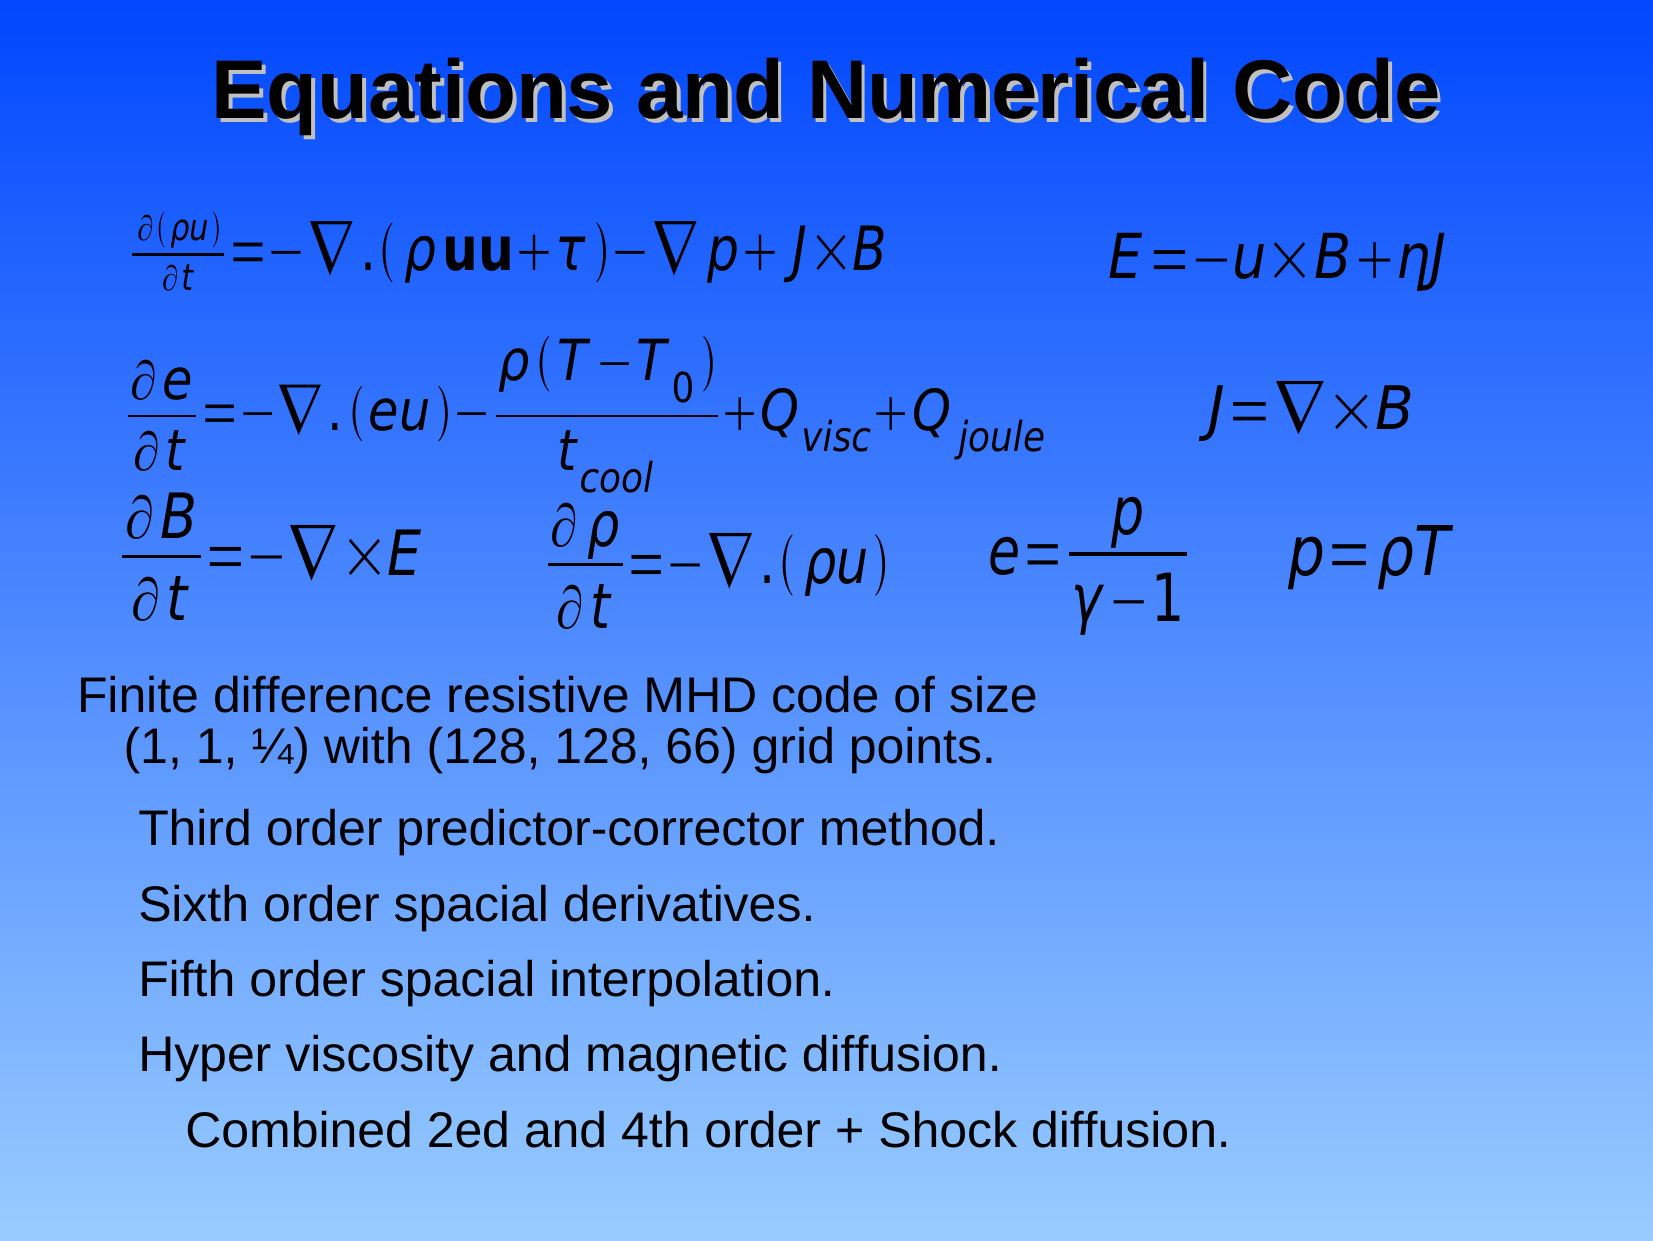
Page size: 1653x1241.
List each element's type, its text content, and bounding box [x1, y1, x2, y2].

list Finite difference resistive MHD code of size (1, 1, ¼) with (128, 128, 66) grid points. Third order predictor-corrector method. Sixth order spacial derivatives. Fifth order spacial interpolation. Hyper viscosity and magnetic diffusion. Combined 2ed and 4th order + Shock diffusion. [77, 670, 1565, 1182]
chart [1181, 374, 1430, 443]
chart [104, 327, 1203, 641]
chart [1092, 222, 1463, 296]
chart [1269, 512, 1465, 591]
title Equations and Numerical Code [82, 41, 1571, 144]
chart [118, 206, 906, 300]
